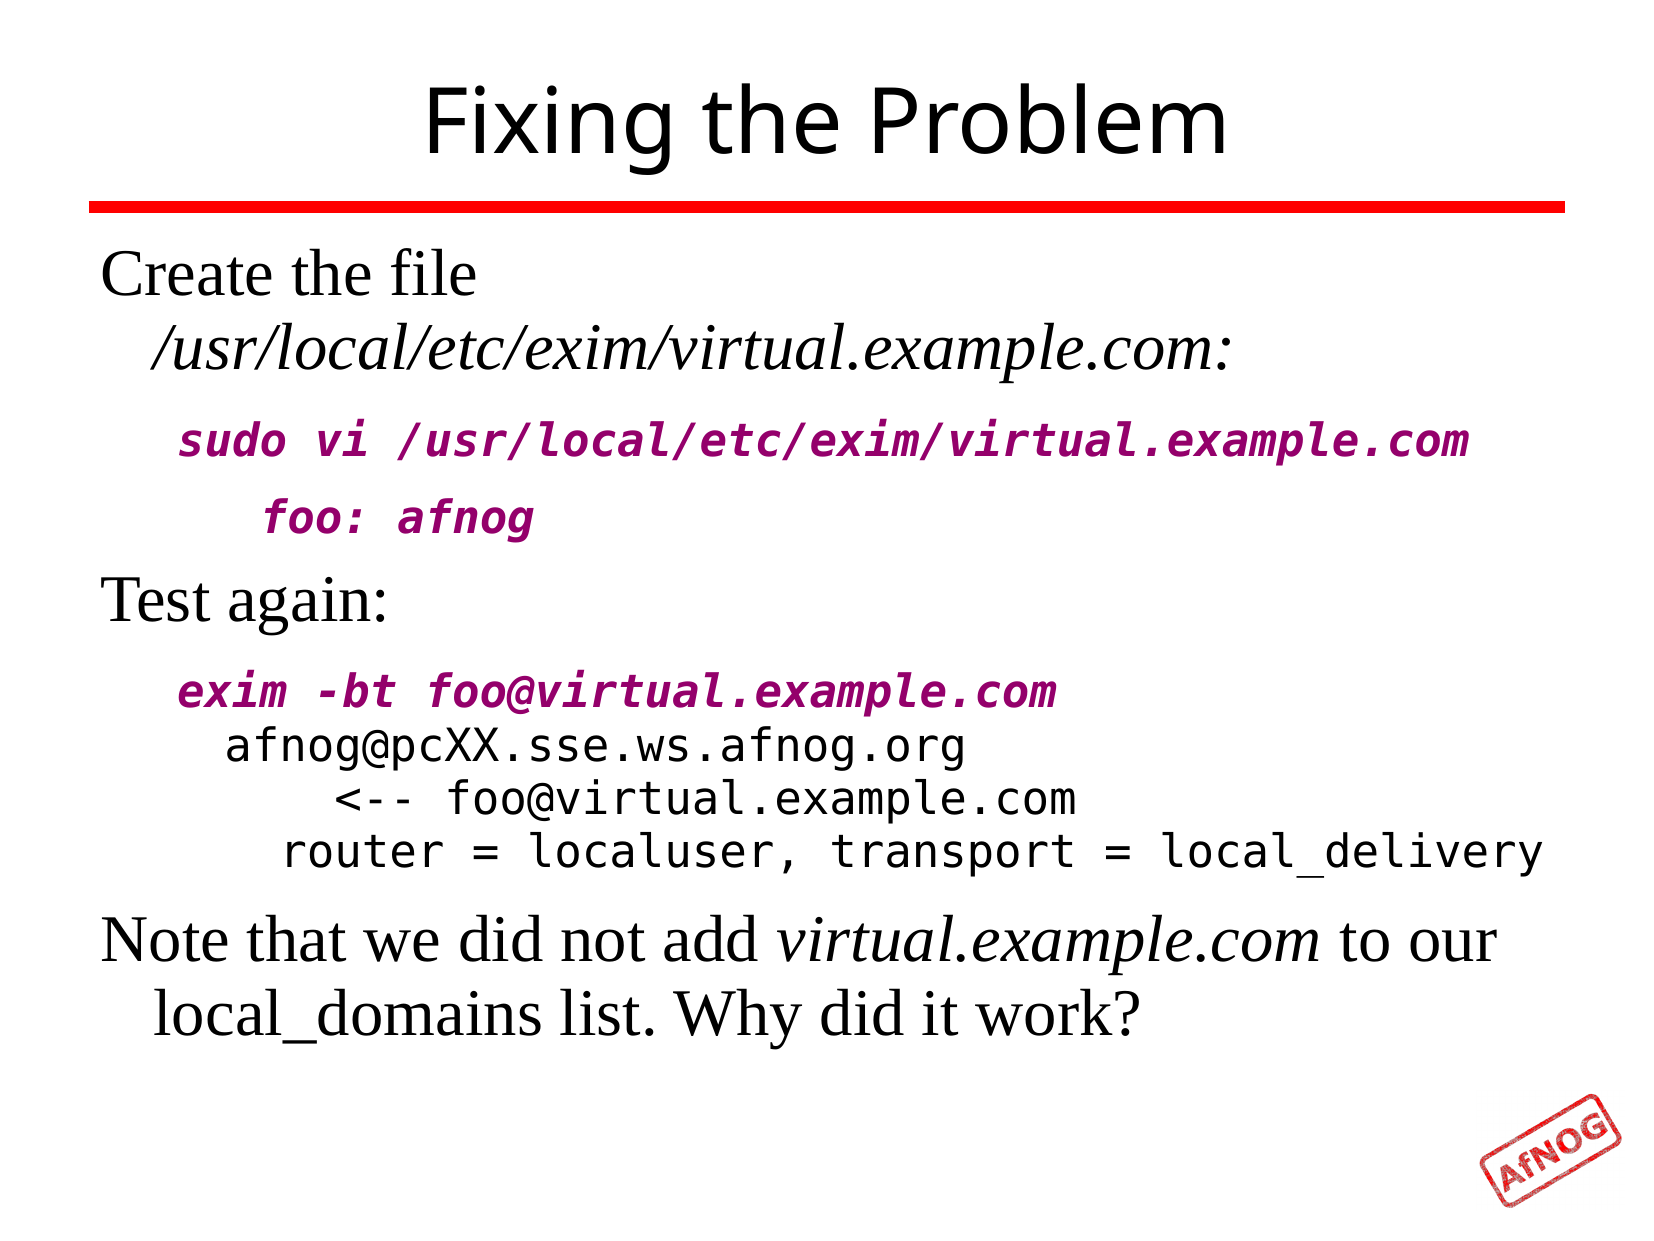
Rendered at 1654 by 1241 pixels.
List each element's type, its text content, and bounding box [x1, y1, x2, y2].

list Create the file /usr/local/etc/exim/virtual.example.com: sudo vi /usr/local/etc/exim/virtual.example.com foo: afnog Test again: exim -bt foo@virtual.example.com afnog@pcXX.sse.ws.afnog.org <-- foo@virtual.example.com router = localuser, transport = local_delivery Note that we did not add virtual.example.com to our local_domains list. Why did it work? [82, 236, 1571, 1123]
title Fixing the Problem [88, 29, 1565, 207]
picture [1476, 1090, 1625, 1211]
